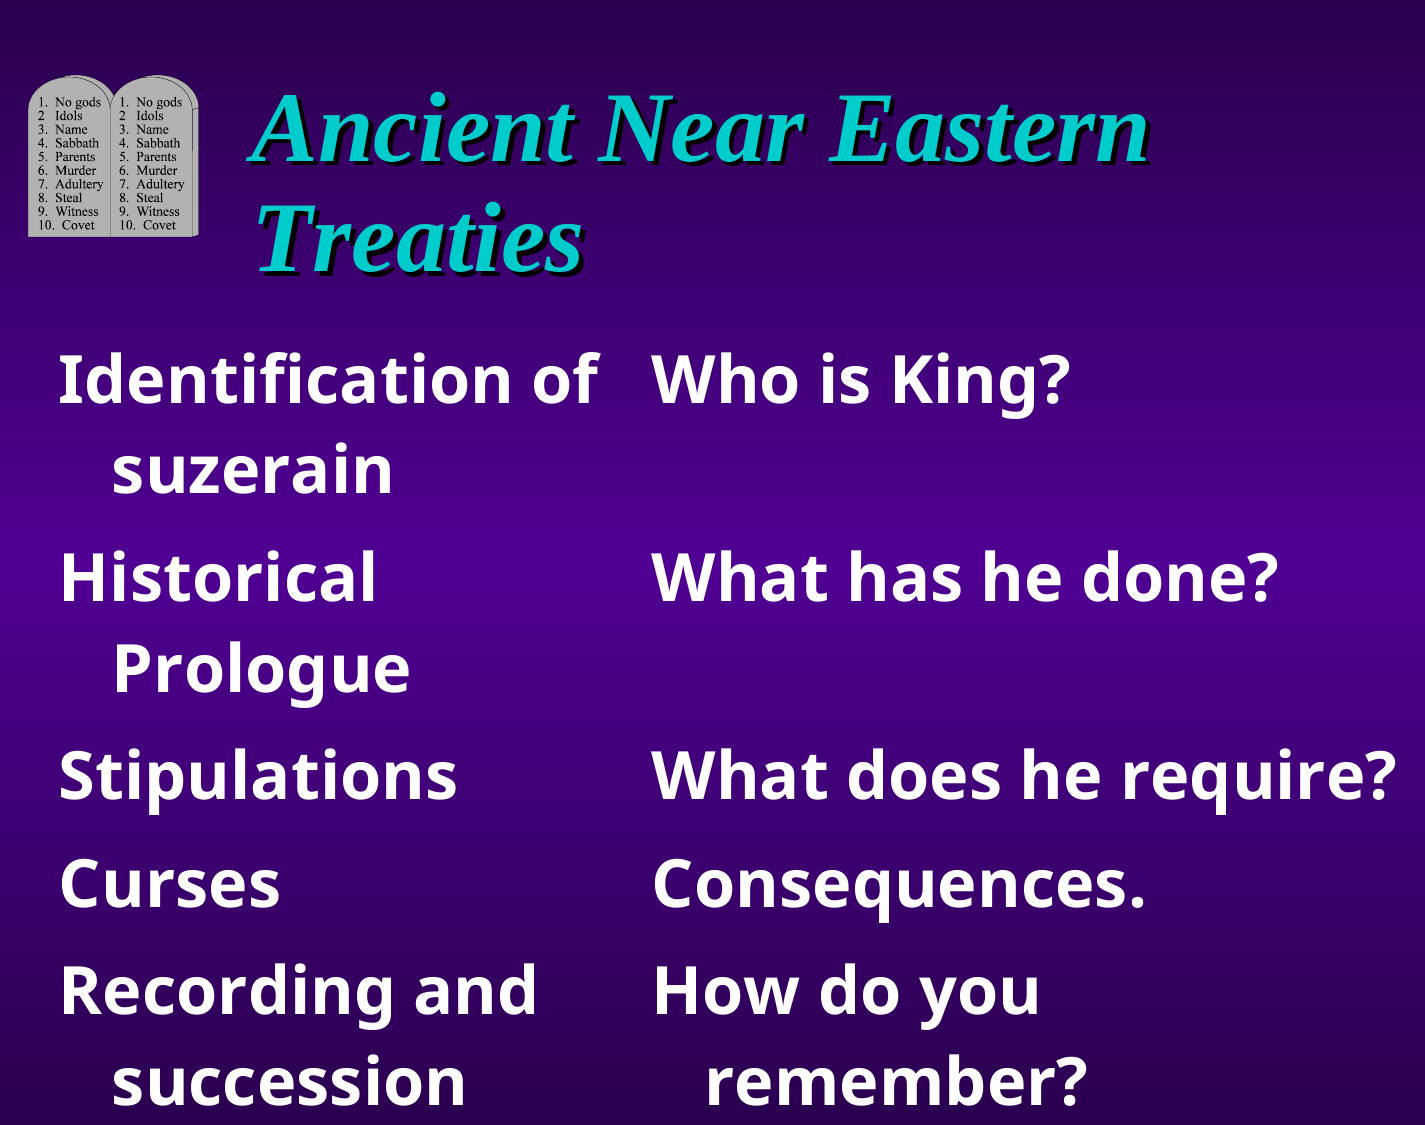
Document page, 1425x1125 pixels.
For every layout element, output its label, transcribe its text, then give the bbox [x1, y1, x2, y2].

list Identification of suzerain Historical Prologue Stipulations Curses Recording and succession [44, 324, 680, 1034]
title Ancient Near Eastern Treaties [237, 65, 1319, 301]
list Who is King? What has he done? What does he require? Consequences. How do you remember? [680, 324, 1425, 1034]
